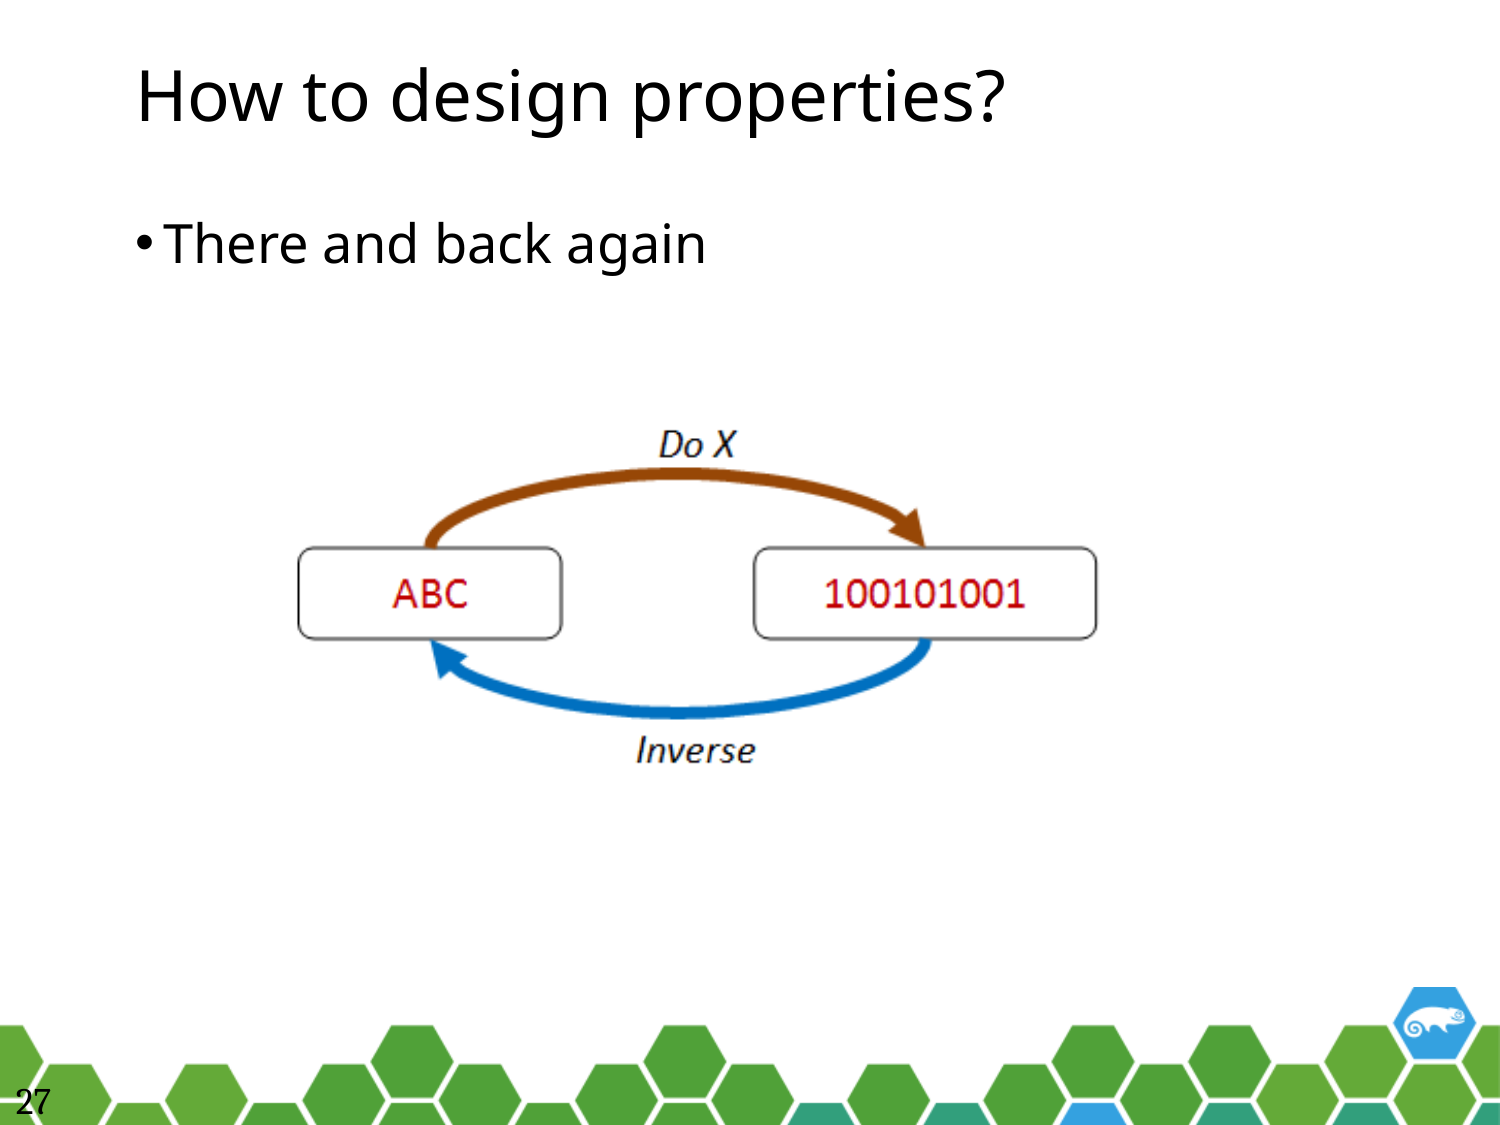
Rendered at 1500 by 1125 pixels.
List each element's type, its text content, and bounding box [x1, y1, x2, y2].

picture [263, 402, 1151, 786]
text_box How to design properties? [134, 12, 1371, 175]
picture [0, 987, 1500, 1125]
text_box There and back again [134, 208, 1371, 862]
